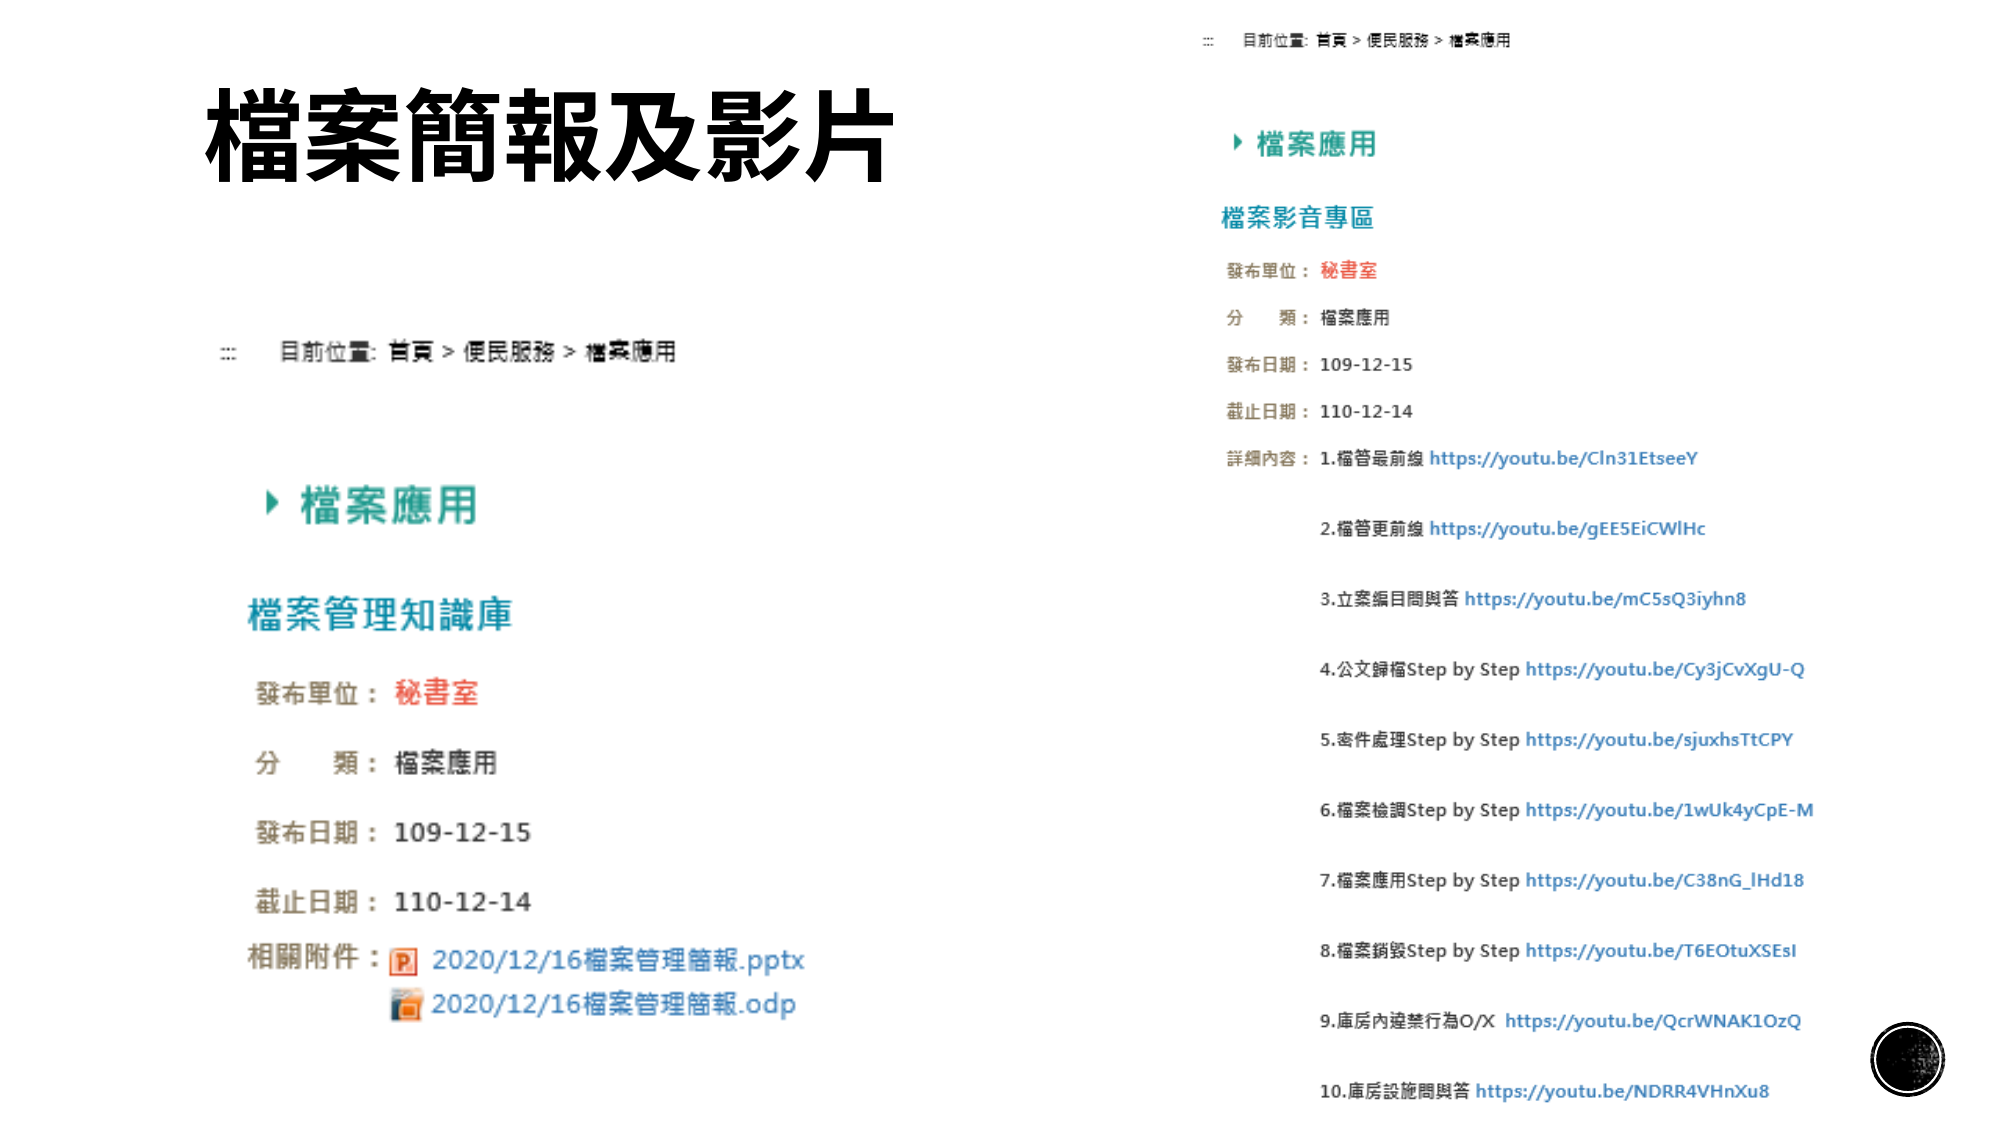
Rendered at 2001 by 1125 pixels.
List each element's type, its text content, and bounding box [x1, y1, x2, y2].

picture [200, 307, 856, 1046]
picture [1189, 10, 1846, 1115]
picture [1870, 1021, 1946, 1097]
title 檔案簡報及影片 [188, 79, 1189, 344]
